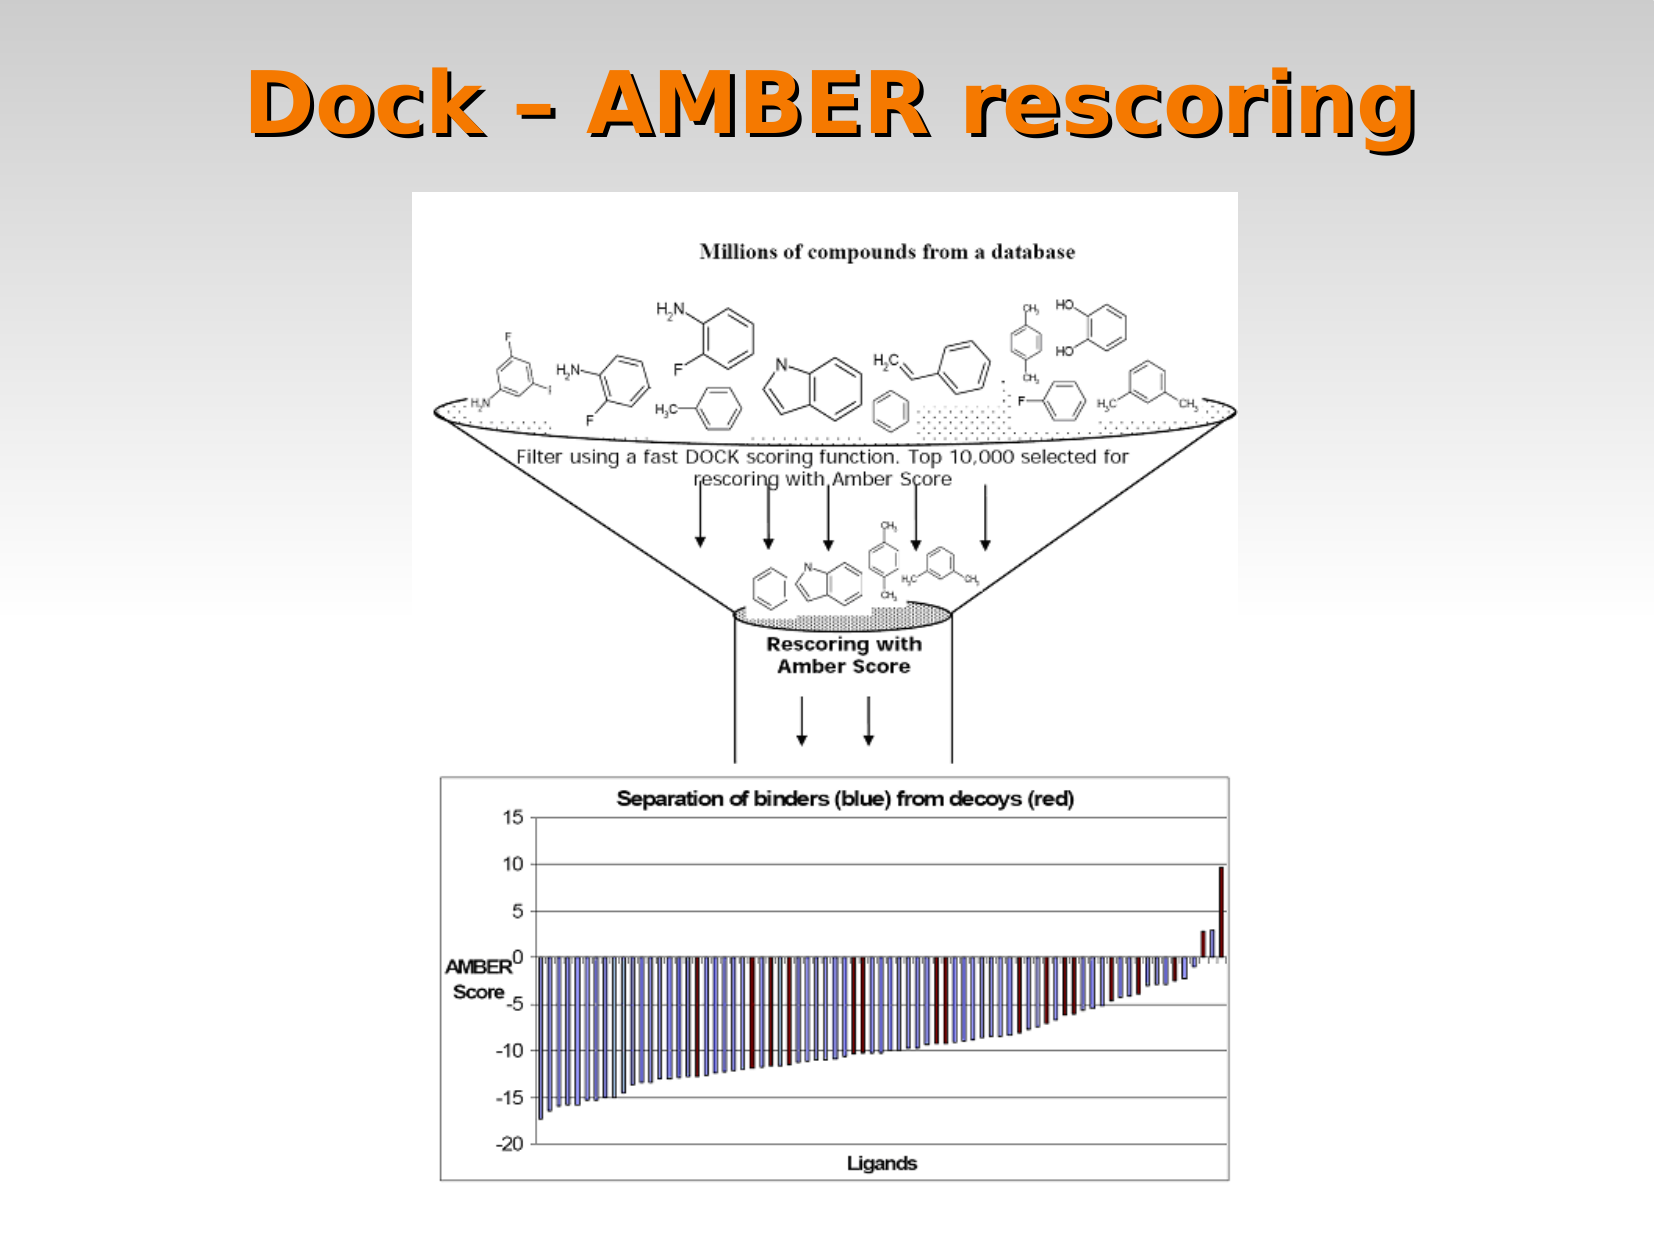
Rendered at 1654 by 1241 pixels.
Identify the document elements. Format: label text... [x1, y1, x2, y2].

title Dock – AMBER rescoring [86, 0, 1576, 208]
picture [412, 192, 1238, 1201]
